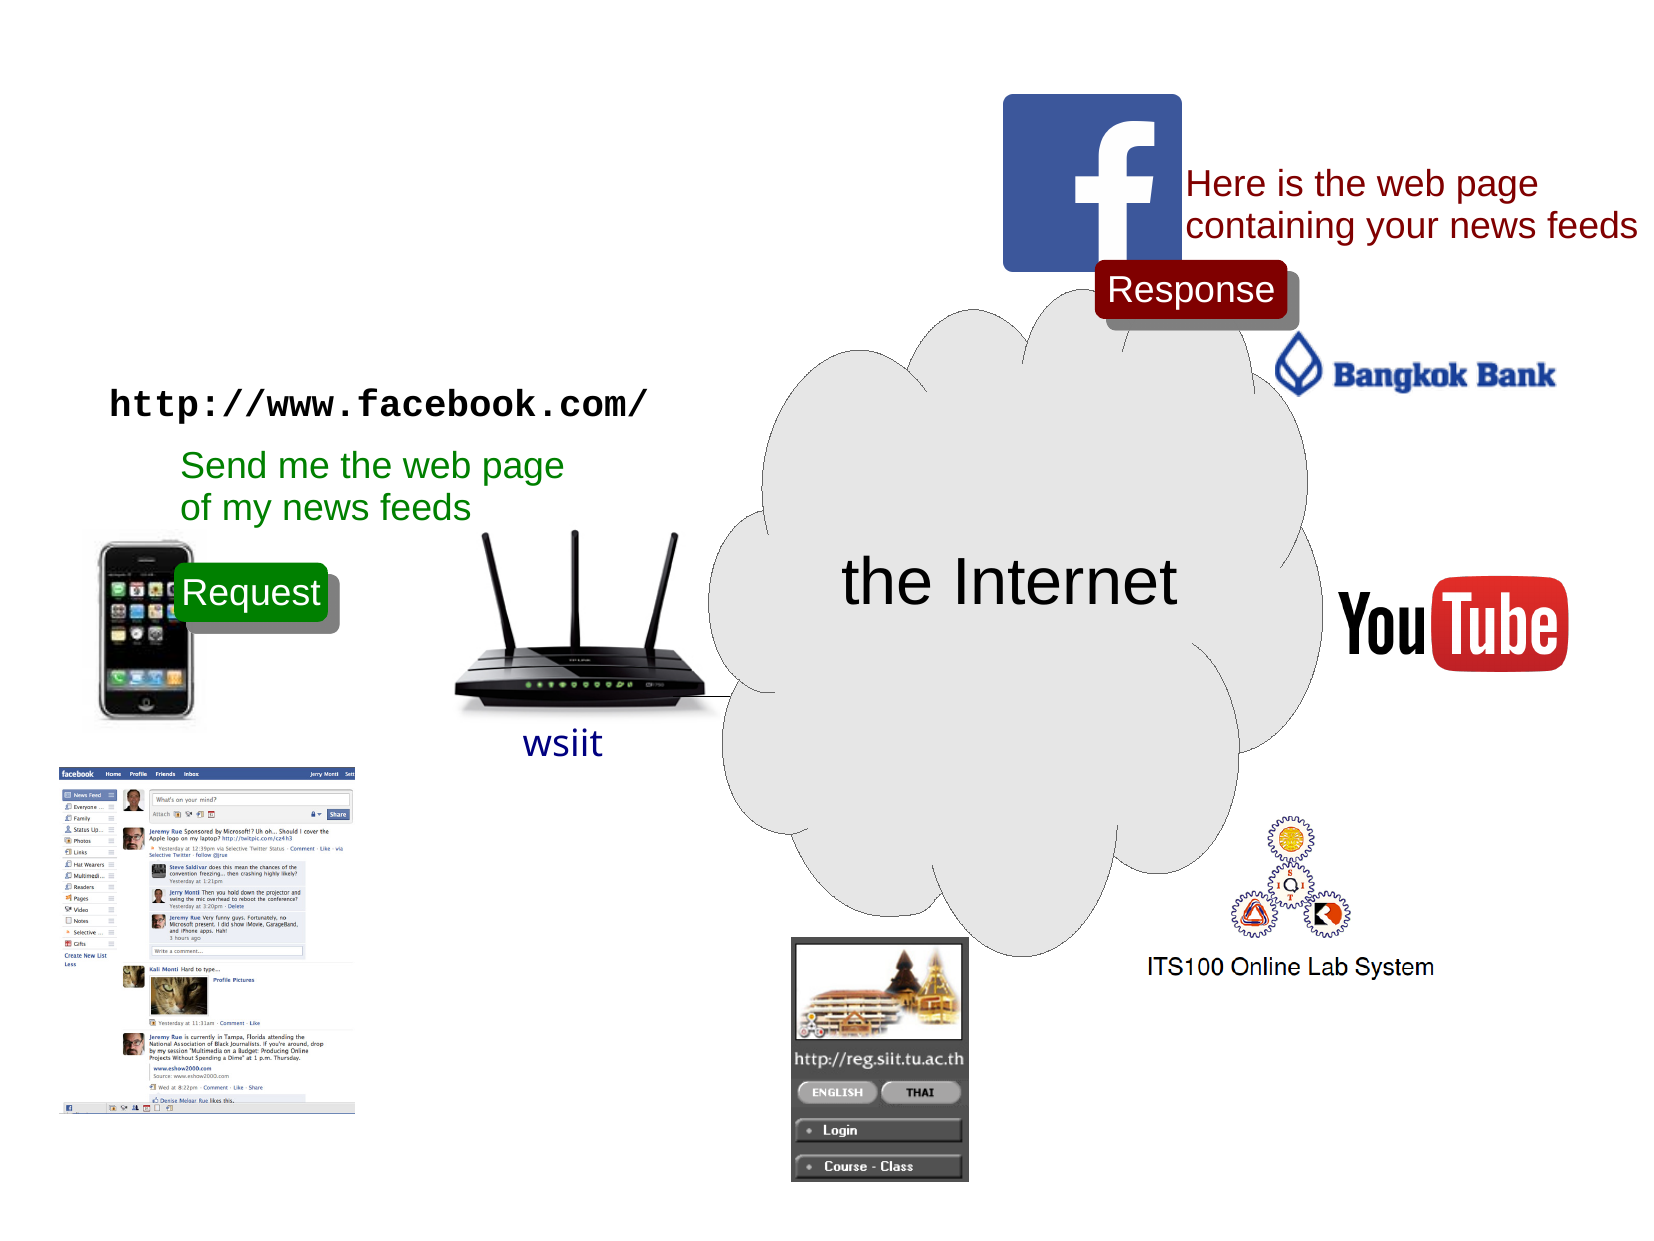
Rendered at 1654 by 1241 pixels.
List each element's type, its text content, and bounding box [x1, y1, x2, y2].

picture [1275, 513, 1630, 734]
picture [1139, 808, 1436, 981]
picture [1003, 94, 1182, 272]
picture [434, 510, 721, 733]
text_box Here is the web page containing your news feeds [1170, 155, 1654, 254]
text_box Send me the web page of my news feeds [165, 437, 580, 536]
text_box http://www.facebook.com/ [94, 377, 665, 436]
text_box Response [1094, 259, 1288, 319]
text_box Request [174, 562, 328, 622]
picture [791, 937, 969, 1182]
text_box wsiit [507, 708, 638, 777]
picture [82, 529, 207, 733]
text_box [708, 289, 1308, 957]
picture [1275, 330, 1557, 397]
picture [59, 767, 355, 1114]
text_box the Internet [826, 536, 1195, 627]
